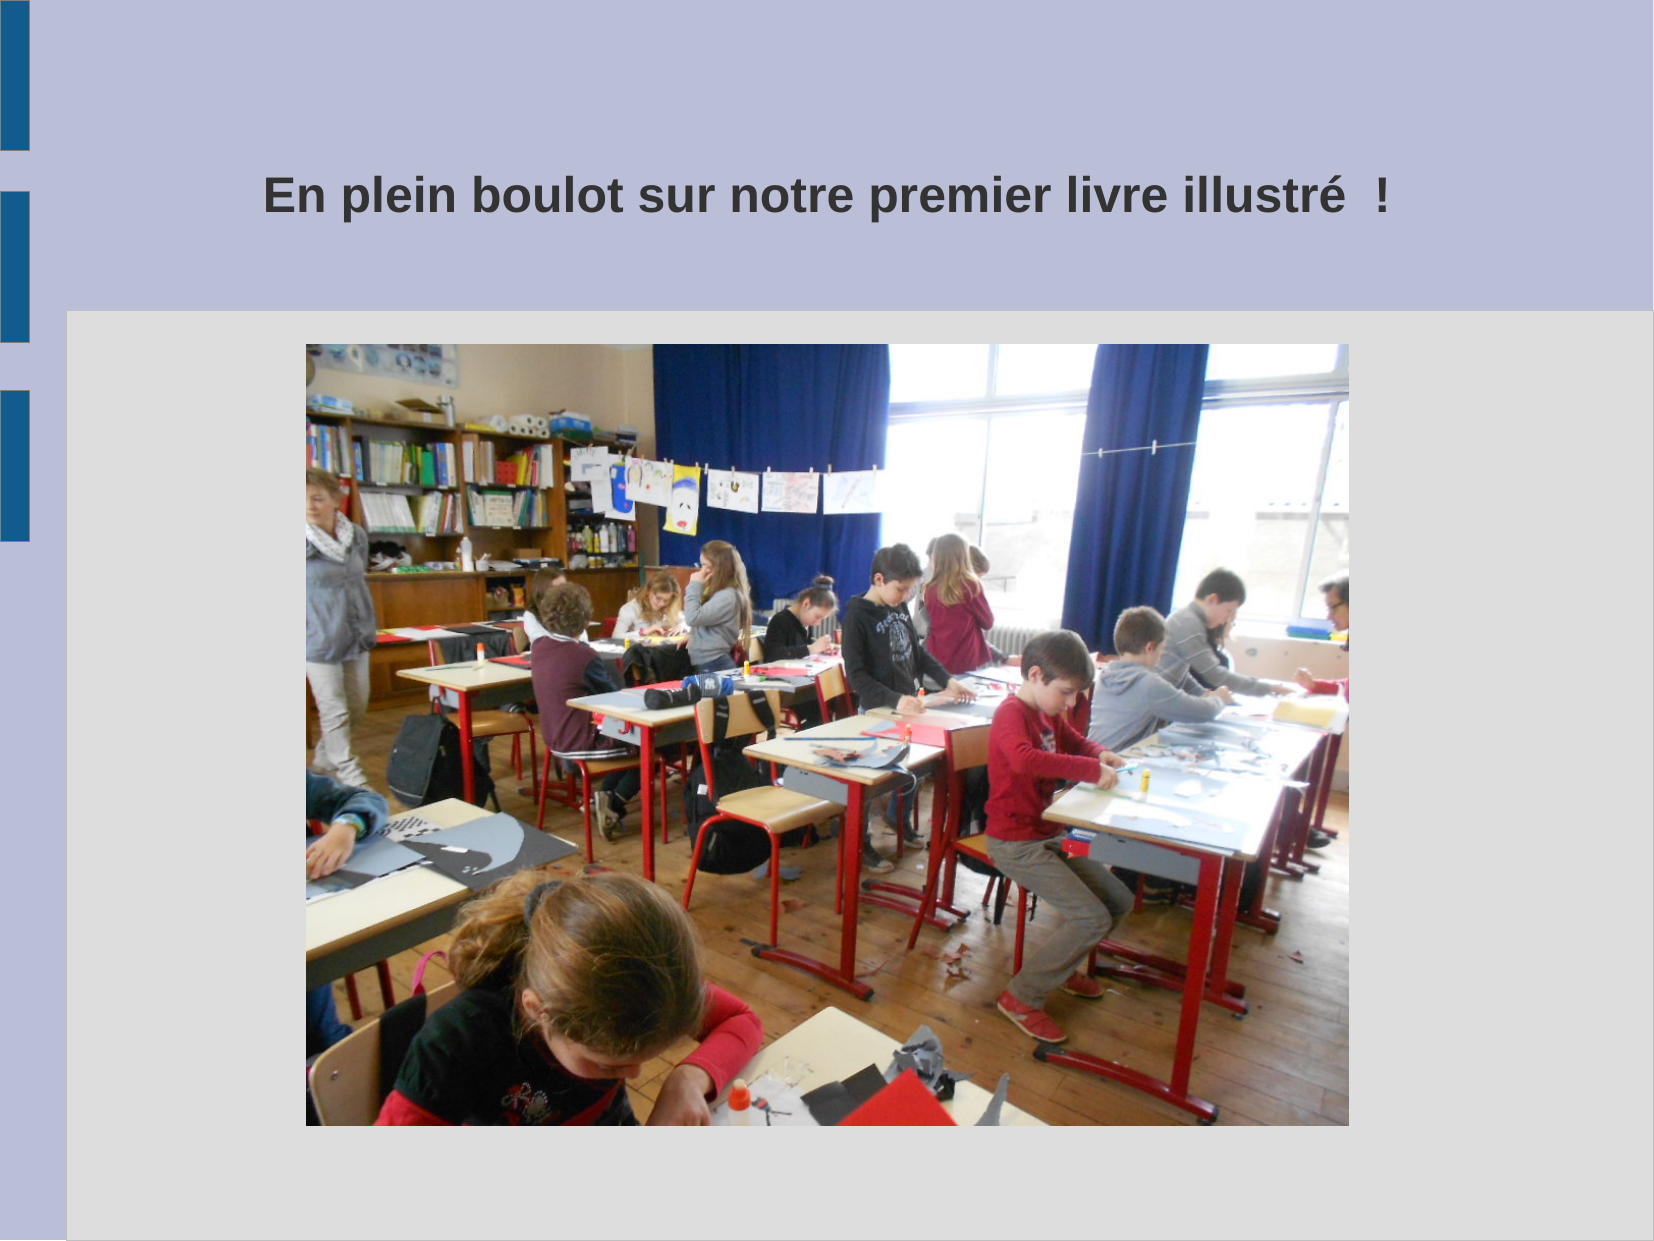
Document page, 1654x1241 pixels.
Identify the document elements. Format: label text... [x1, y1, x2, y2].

picture [306, 344, 1349, 1126]
title En plein boulot sur notre premier livre illustré ! [121, 91, 1534, 299]
